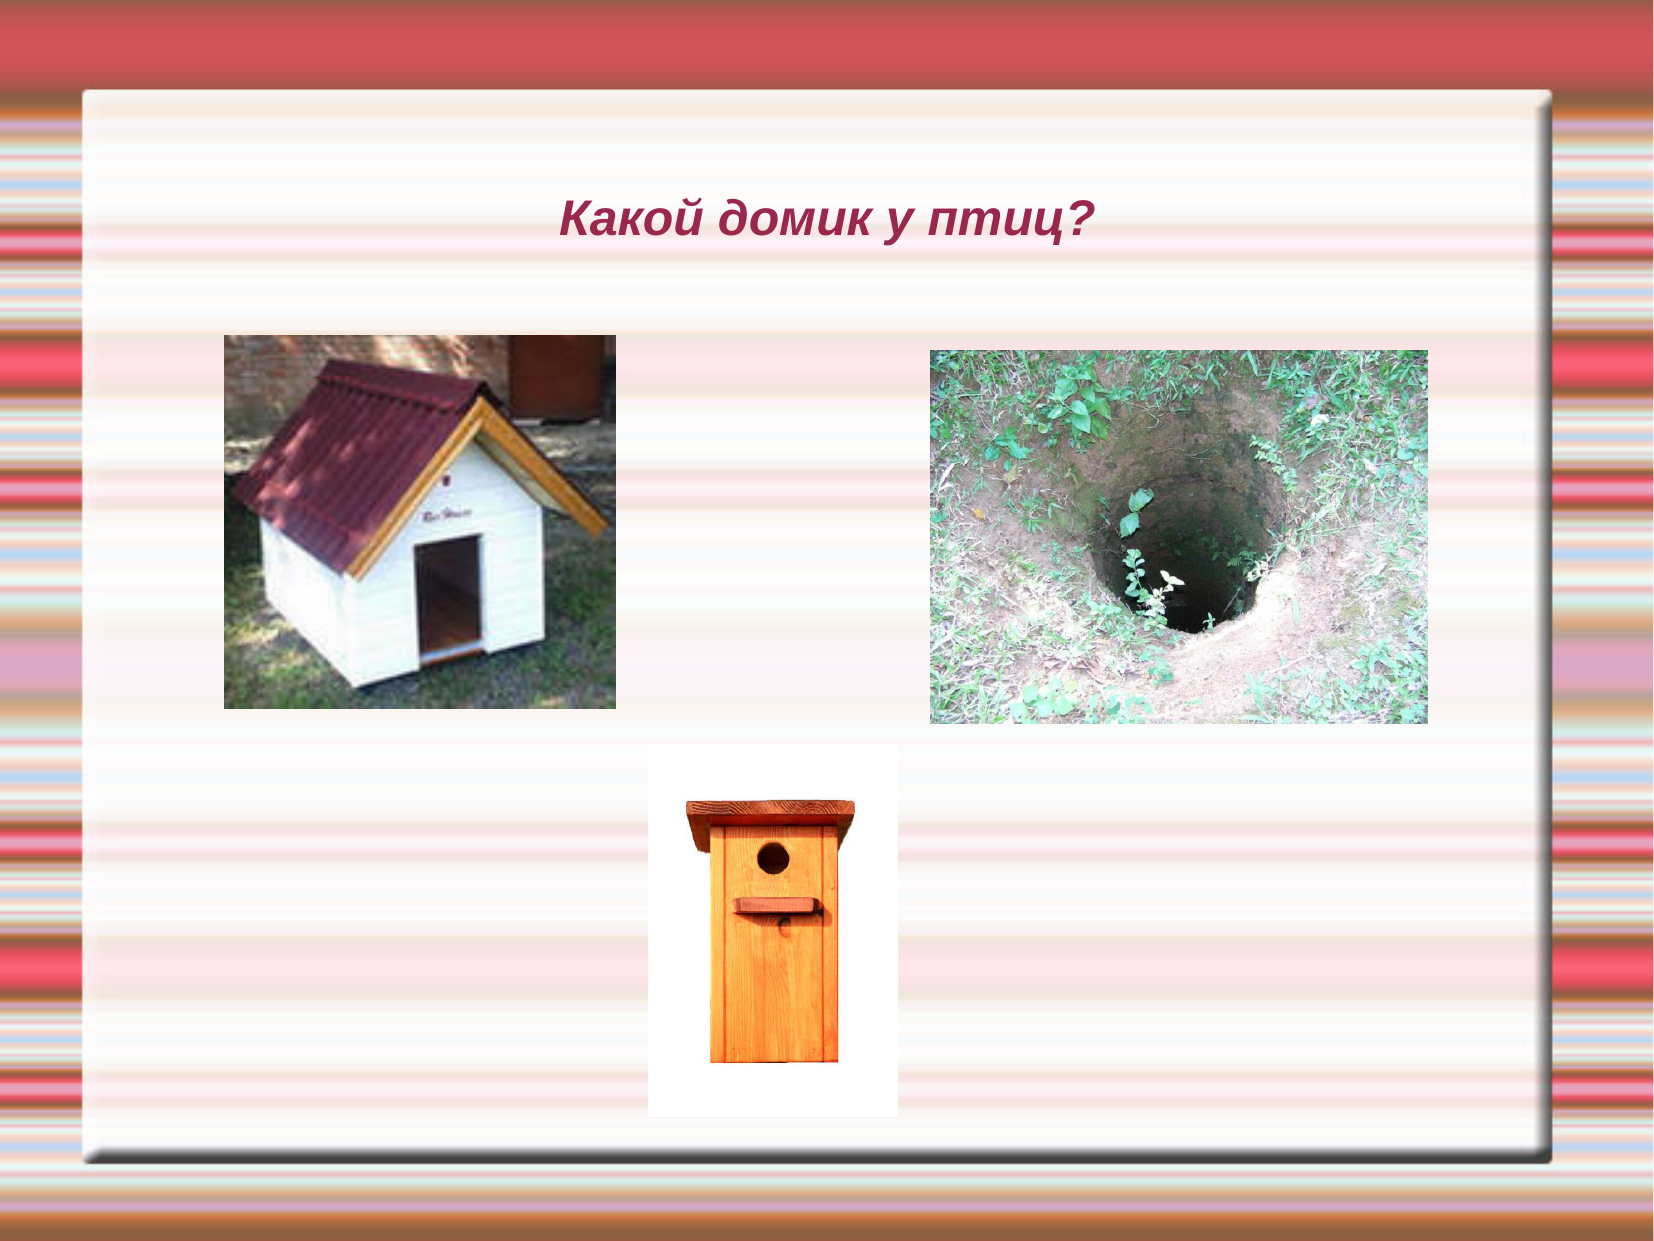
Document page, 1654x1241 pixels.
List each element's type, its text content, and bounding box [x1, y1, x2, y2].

picture [0, 0, 1654, 1241]
title Какой домик у птиц? [121, 114, 1534, 322]
